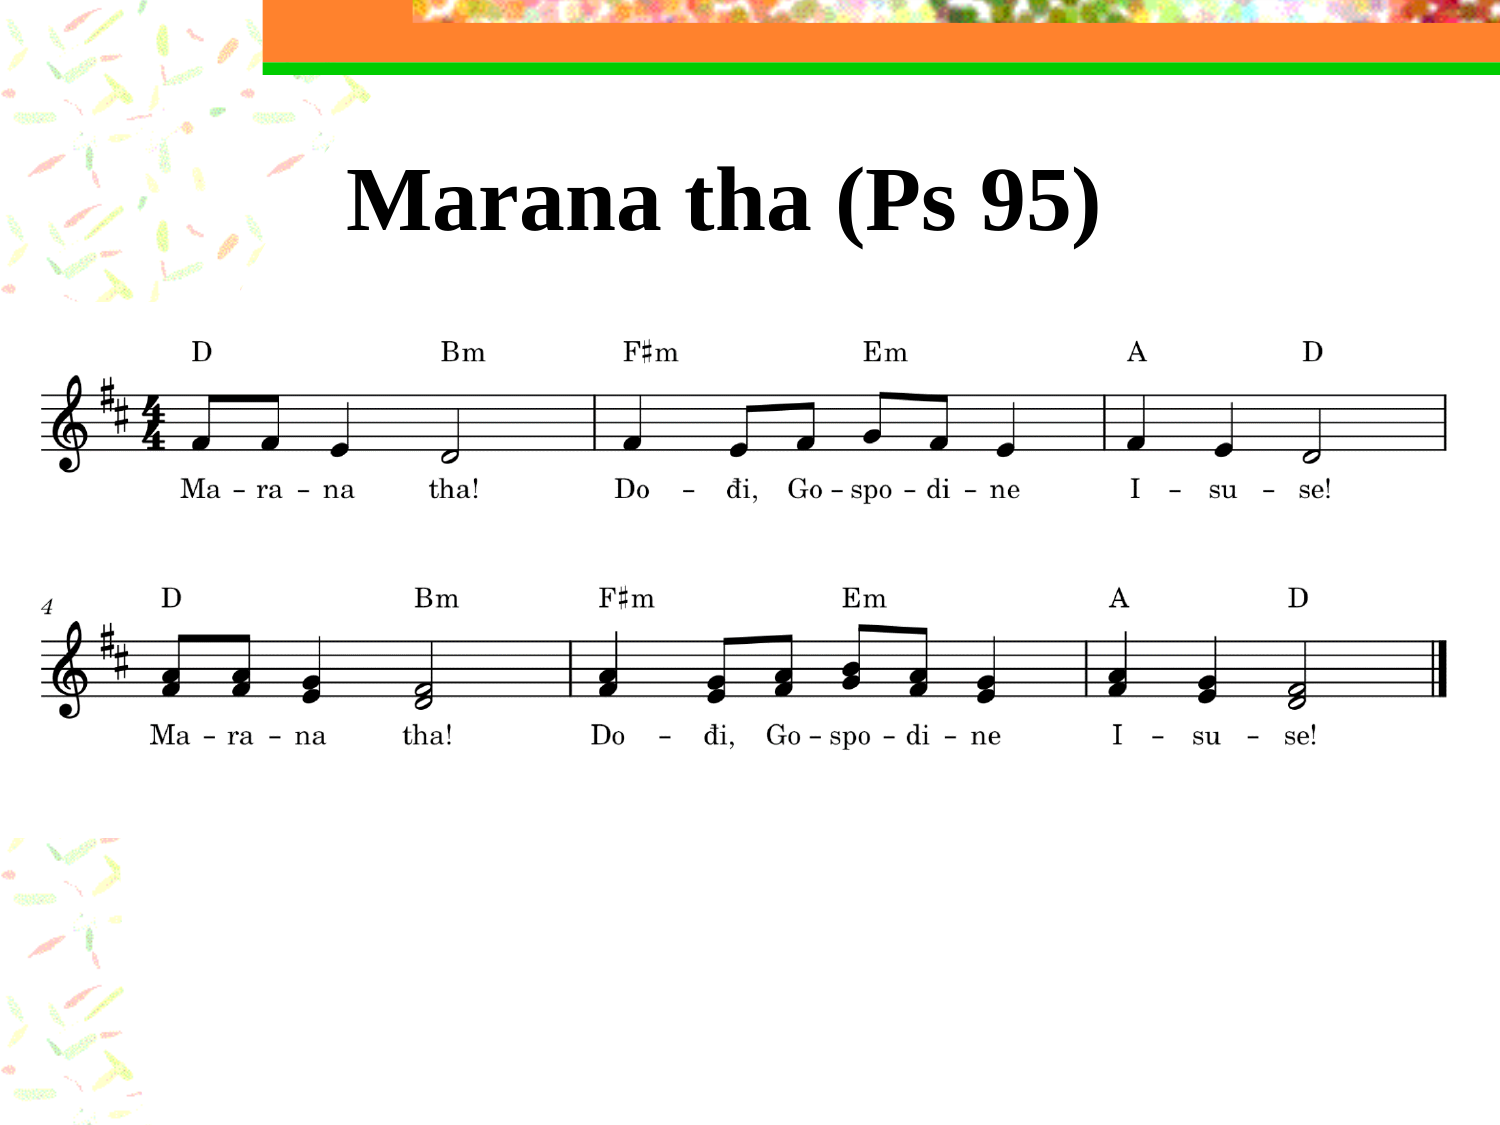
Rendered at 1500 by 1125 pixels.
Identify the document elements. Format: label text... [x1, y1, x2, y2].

picture [412, 0, 1500, 23]
picture [0, 0, 1500, 1125]
title Marana tha (Ps 95) [87, 99, 1363, 288]
